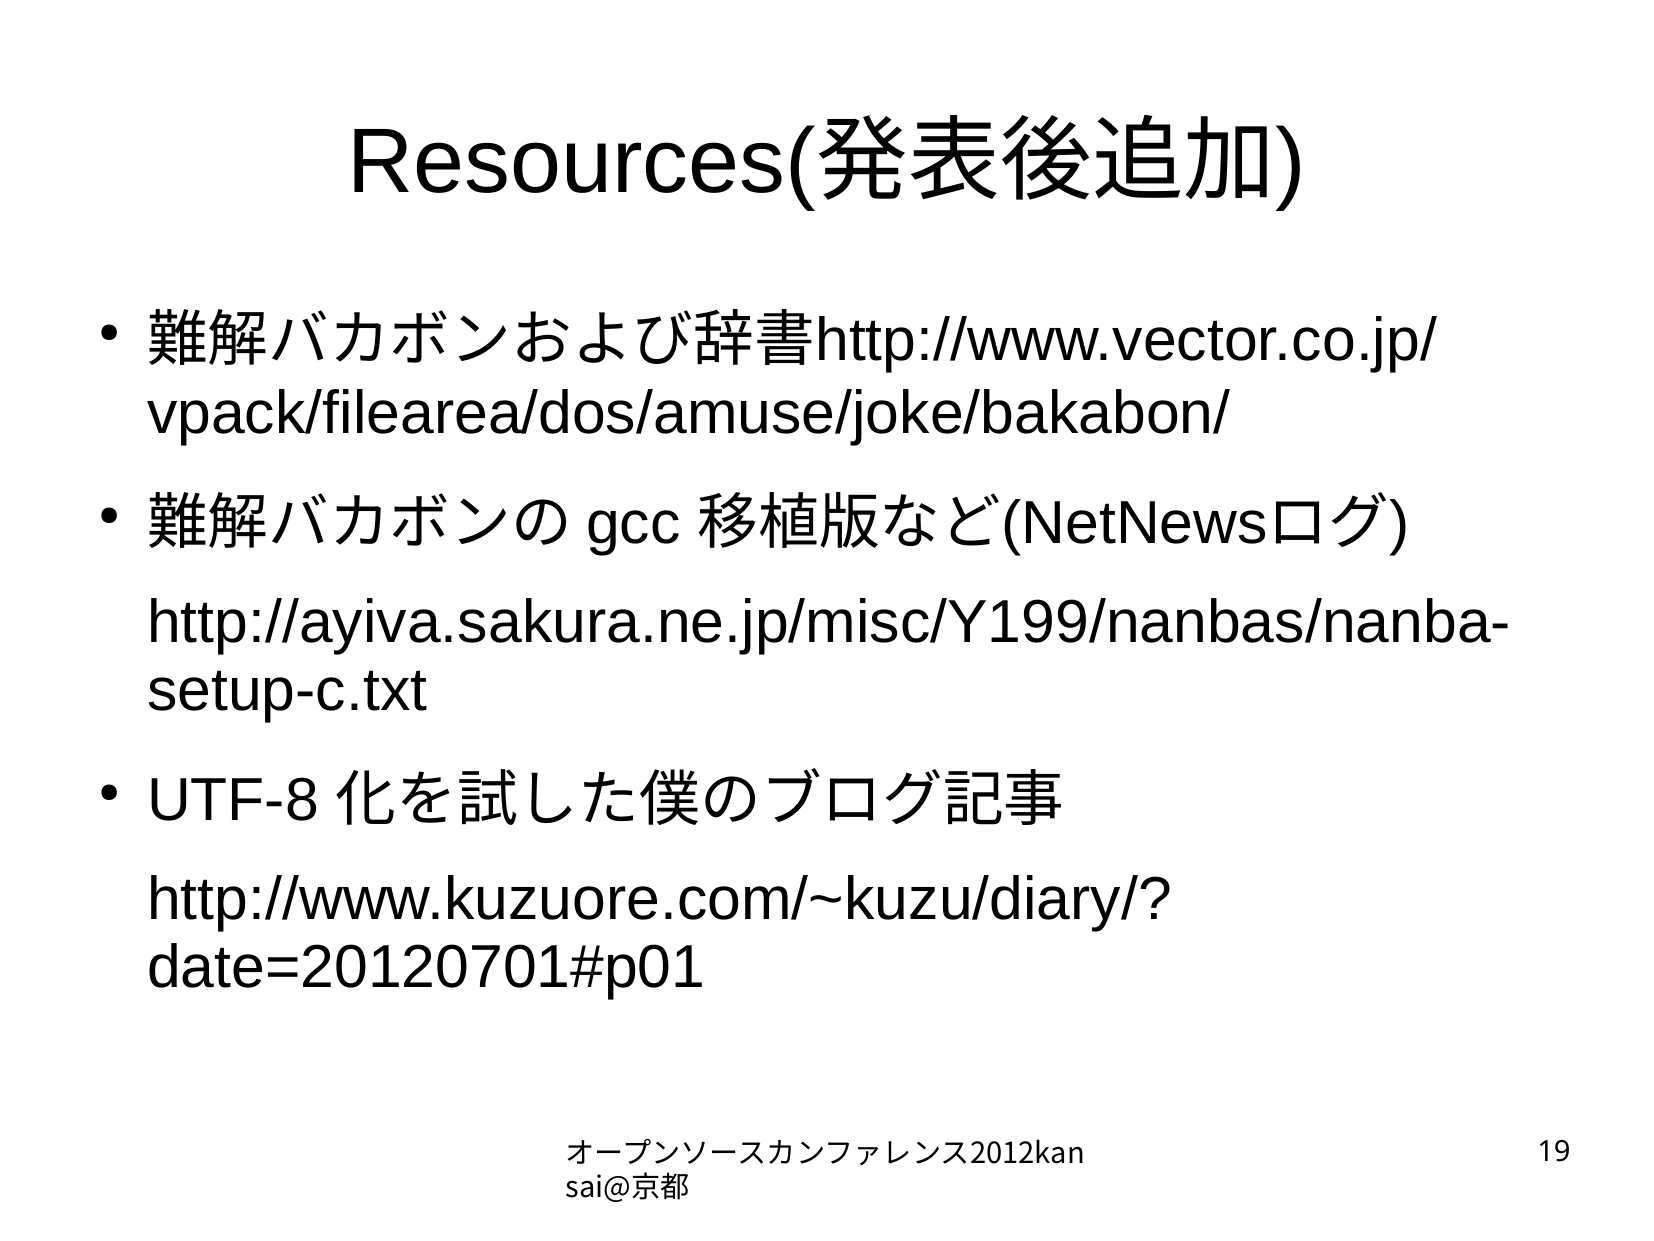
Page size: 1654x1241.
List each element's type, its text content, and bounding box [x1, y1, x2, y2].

title Resources(発表後追加) [82, 49, 1571, 257]
list 難解バカボンおよび辞書http://www.vector.co.jp/vpack/filearea/dos/amuse/joke/bakabon/ 難解バカボンの gcc 移植版など(NetNewsログ) http://ayiva.sakura.ne.jp/misc/Y199/nanbas/nanba-setup-c.txt UTF-8 化を試した僕のブログ記事 http://www.kuzuore.com/~kuzu/diary/?date=20120701#p01 [82, 290, 1538, 1010]
